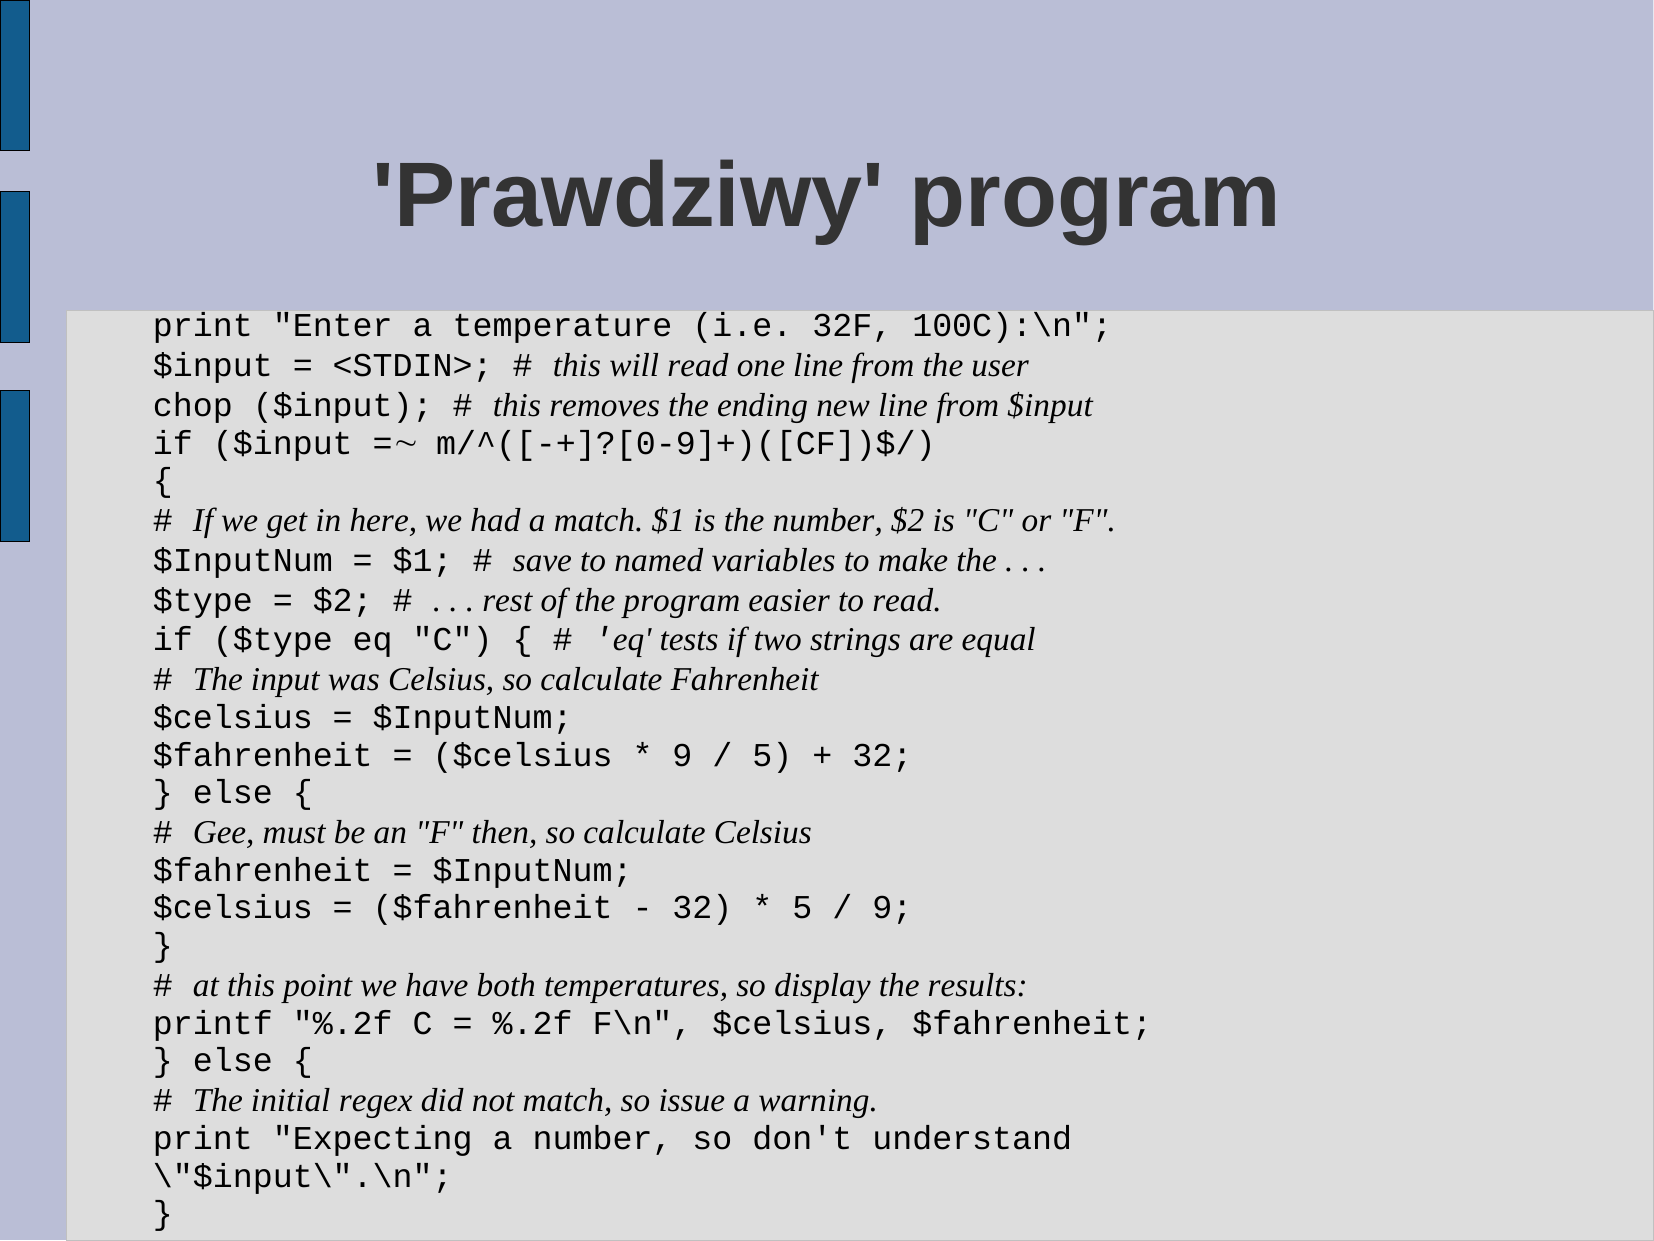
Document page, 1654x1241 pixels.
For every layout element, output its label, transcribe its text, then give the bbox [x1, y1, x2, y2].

subtitle print "Enter a temperature (i.e. 32F, 100C):\n"; $input = <STDIN>; # this will read one line from the user chop ($input); # this removes the ending new line from $input if ($input =~ m/^([-+]?[0-9]+)([CF])$/) { # If we get in here, we had a match. $1 is the number, $2 is "C" or "F". $InputNum = $1; # save to named variables to make the . . . $type = $2; # . . . rest of the program easier to read. if ($type eq "C") { # 'eq' tests if two strings are equal # The input was Celsius, so calculate Fahrenheit $celsius = $InputNum; $fahrenheit = ($celsius * 9 / 5) + 32; } else { # Gee, must be an "F" then, so calculate Celsius $fahrenheit = $InputNum; $celsius = ($fahrenheit - 32) * 5 / 9; } # at this point we have both temperatures, so display the results: printf "%.2f C = %.2f F\n", $celsius, $fahrenheit; } else { # The initial regex did not match, so issue a warning. print "Expecting a number, so don't understand \"$input\".\n"; } [152, 301, 1565, 1241]
title 'Prawdziwy' program [121, 98, 1534, 291]
